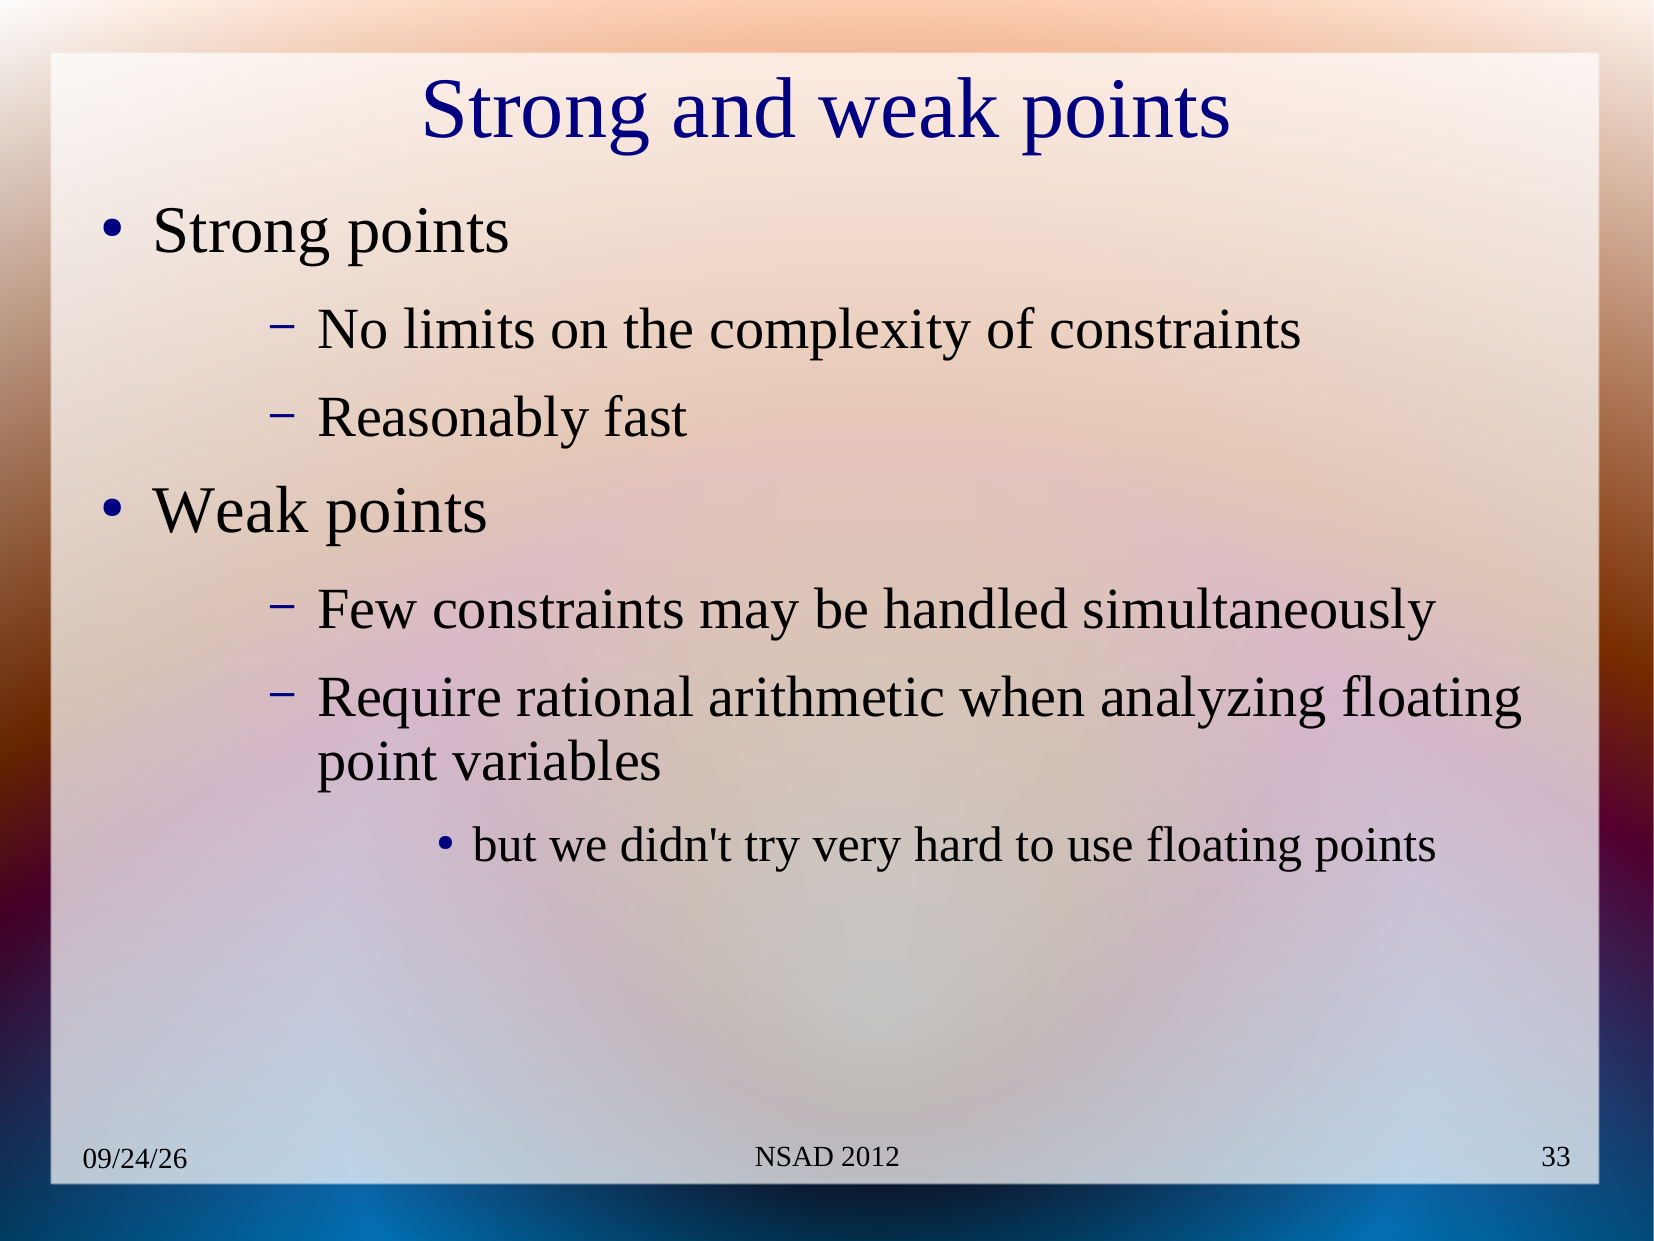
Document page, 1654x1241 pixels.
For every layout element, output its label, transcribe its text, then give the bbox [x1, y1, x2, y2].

picture [0, 0, 1654, 1241]
title Strong and weak points [82, 60, 1571, 156]
list Strong points No limits on the complexity of constraints Reasonably fast Weak points Few constraints may be handled simultaneously Require rational arithmetic when analyzing floating point variables but we didn't try very hard to use floating points [82, 192, 1571, 1131]
